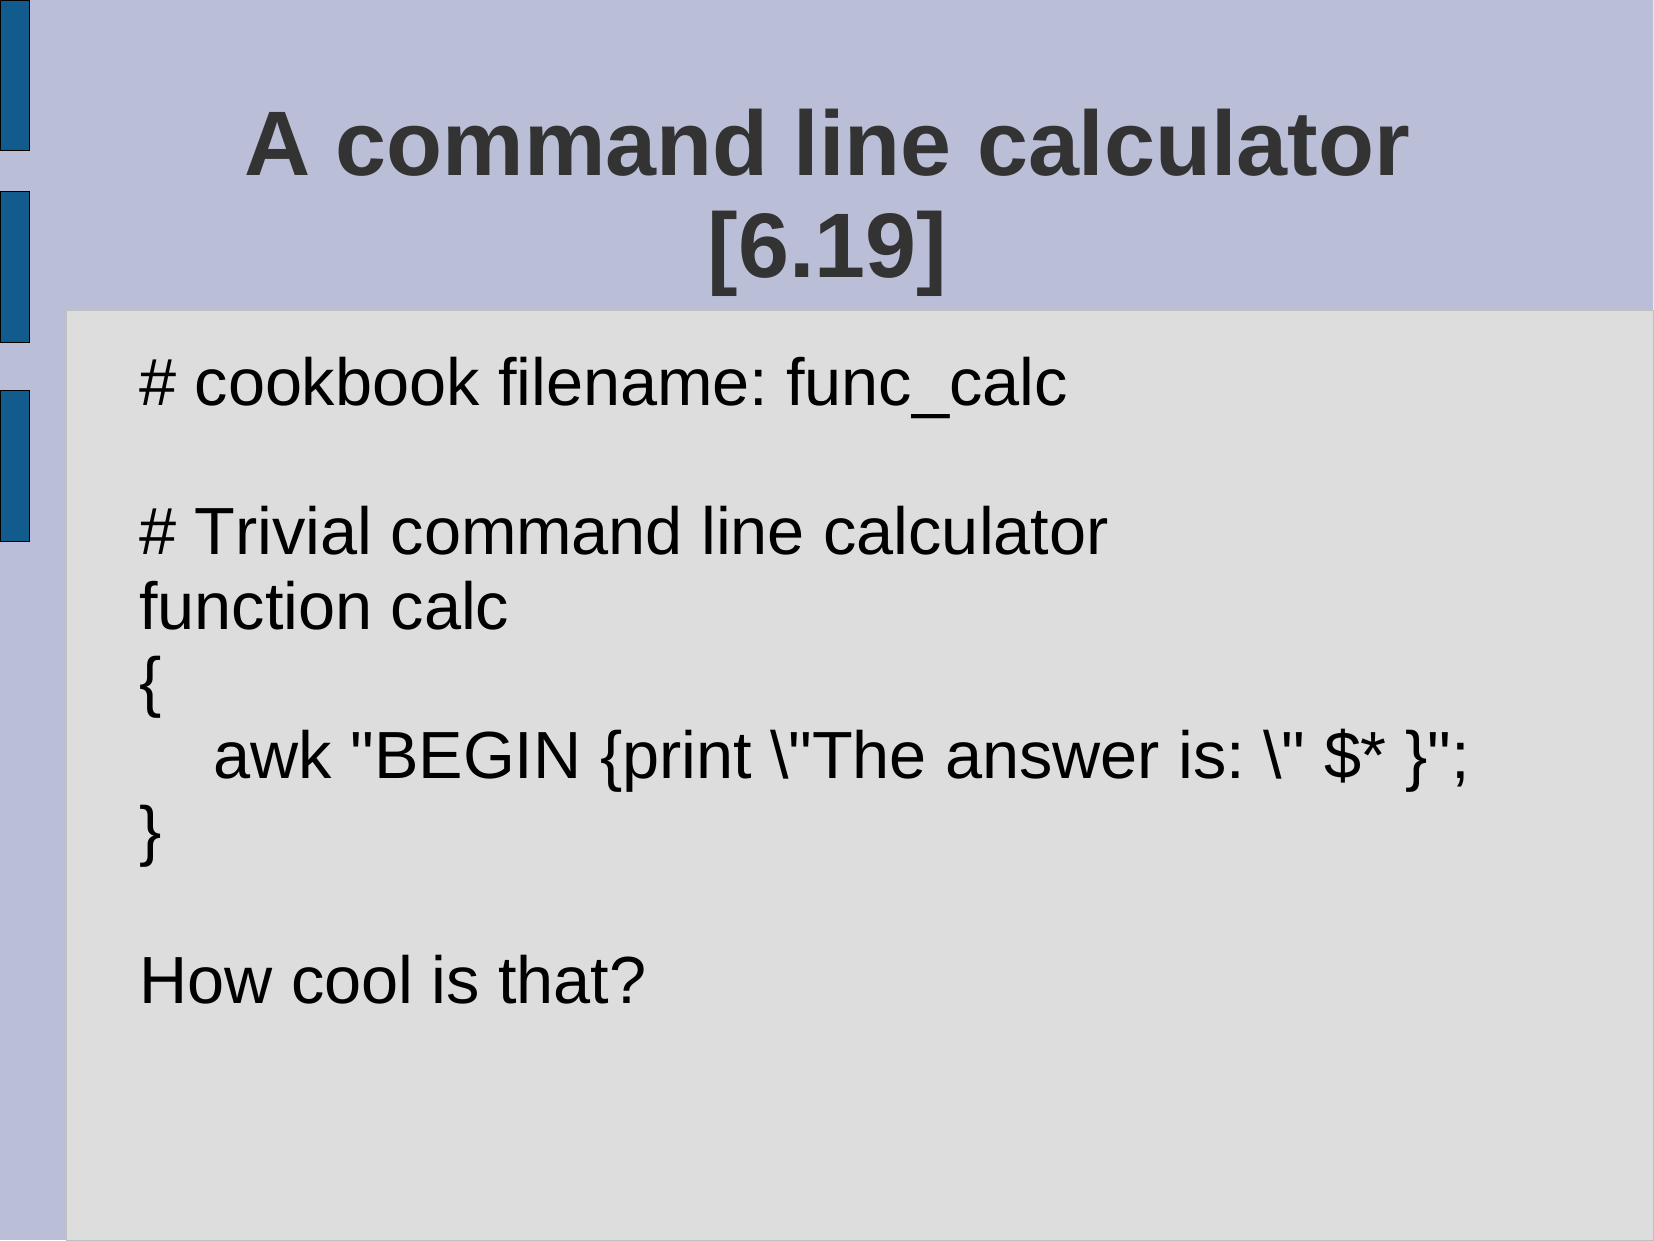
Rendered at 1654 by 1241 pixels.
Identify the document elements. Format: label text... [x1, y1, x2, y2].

title A command line calculator [6.19] [121, 92, 1534, 298]
list # cookbook filename: func_calc # Trivial command line calculator function calc { awk "BEGIN {print \"The answer is: \" $* }"; } How cool is that? [121, 344, 1534, 1112]
